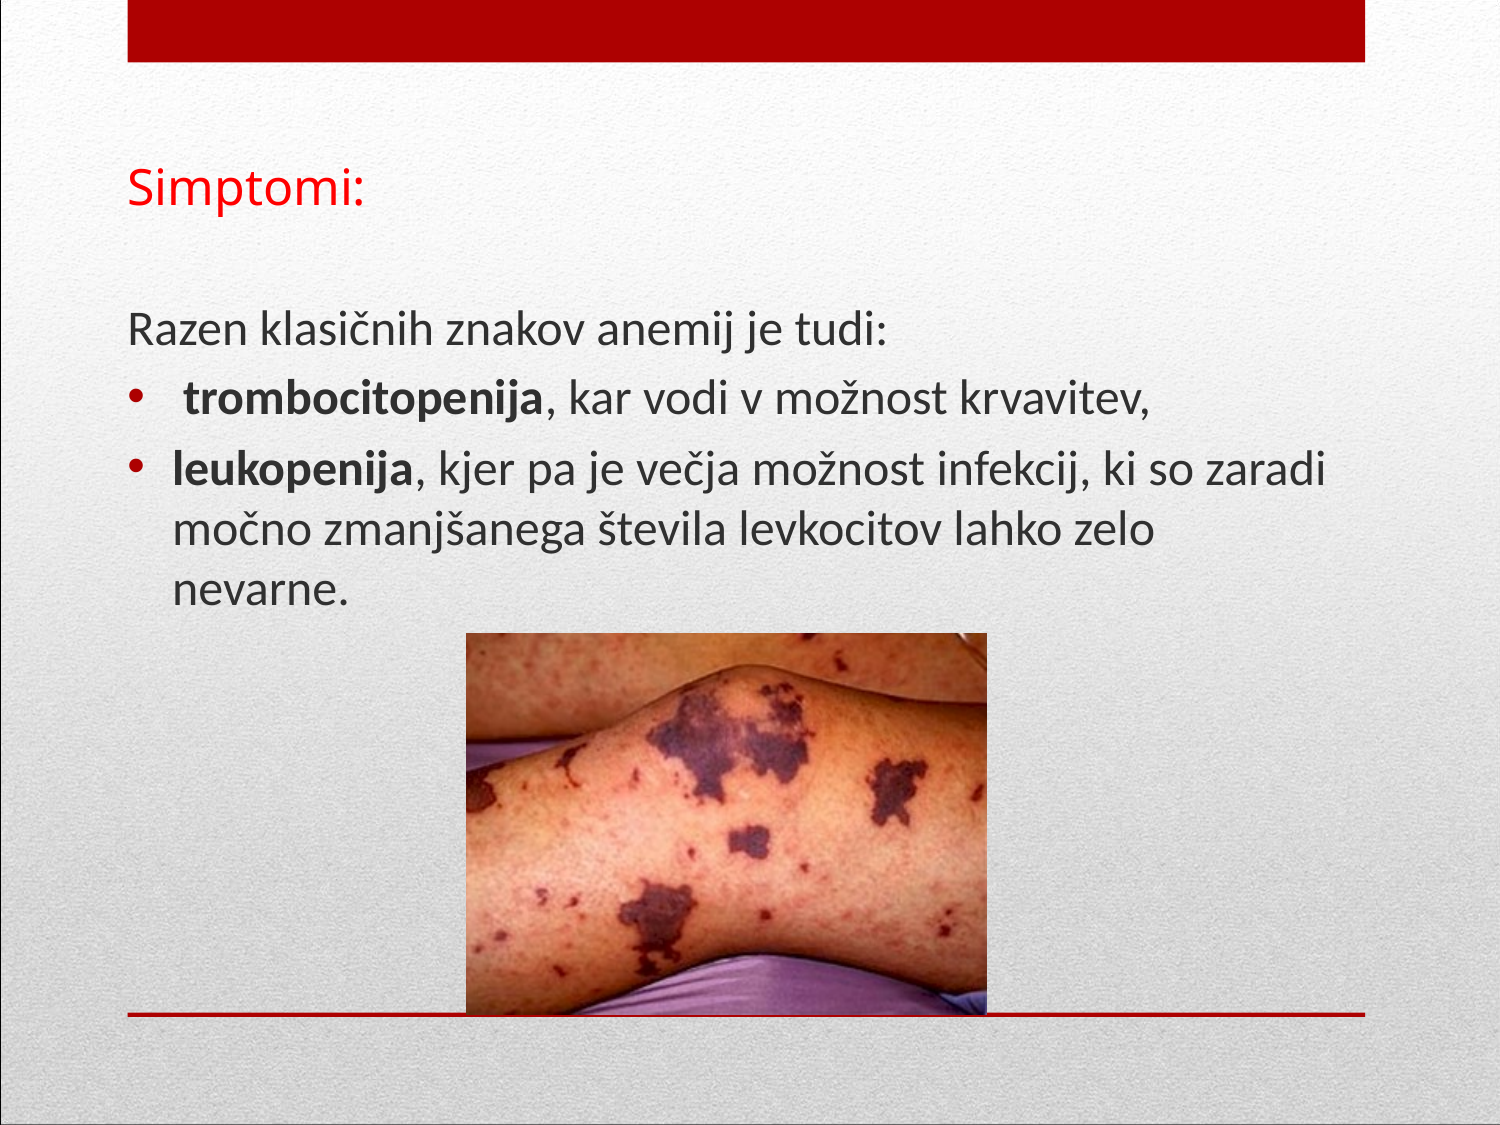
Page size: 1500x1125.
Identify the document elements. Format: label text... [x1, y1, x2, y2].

picture [0, 0, 1500, 1125]
list Simptomi: Razen klasičnih znakov anemij je tudi: trombocitopenija, kar vodi v možnost krvavitev, leukopenija, kjer pa je večja možnost infekcij, ki so zaradi močno zmanjšanega števila levkocitov lahko zelo nevarne. [112, 66, 1350, 704]
